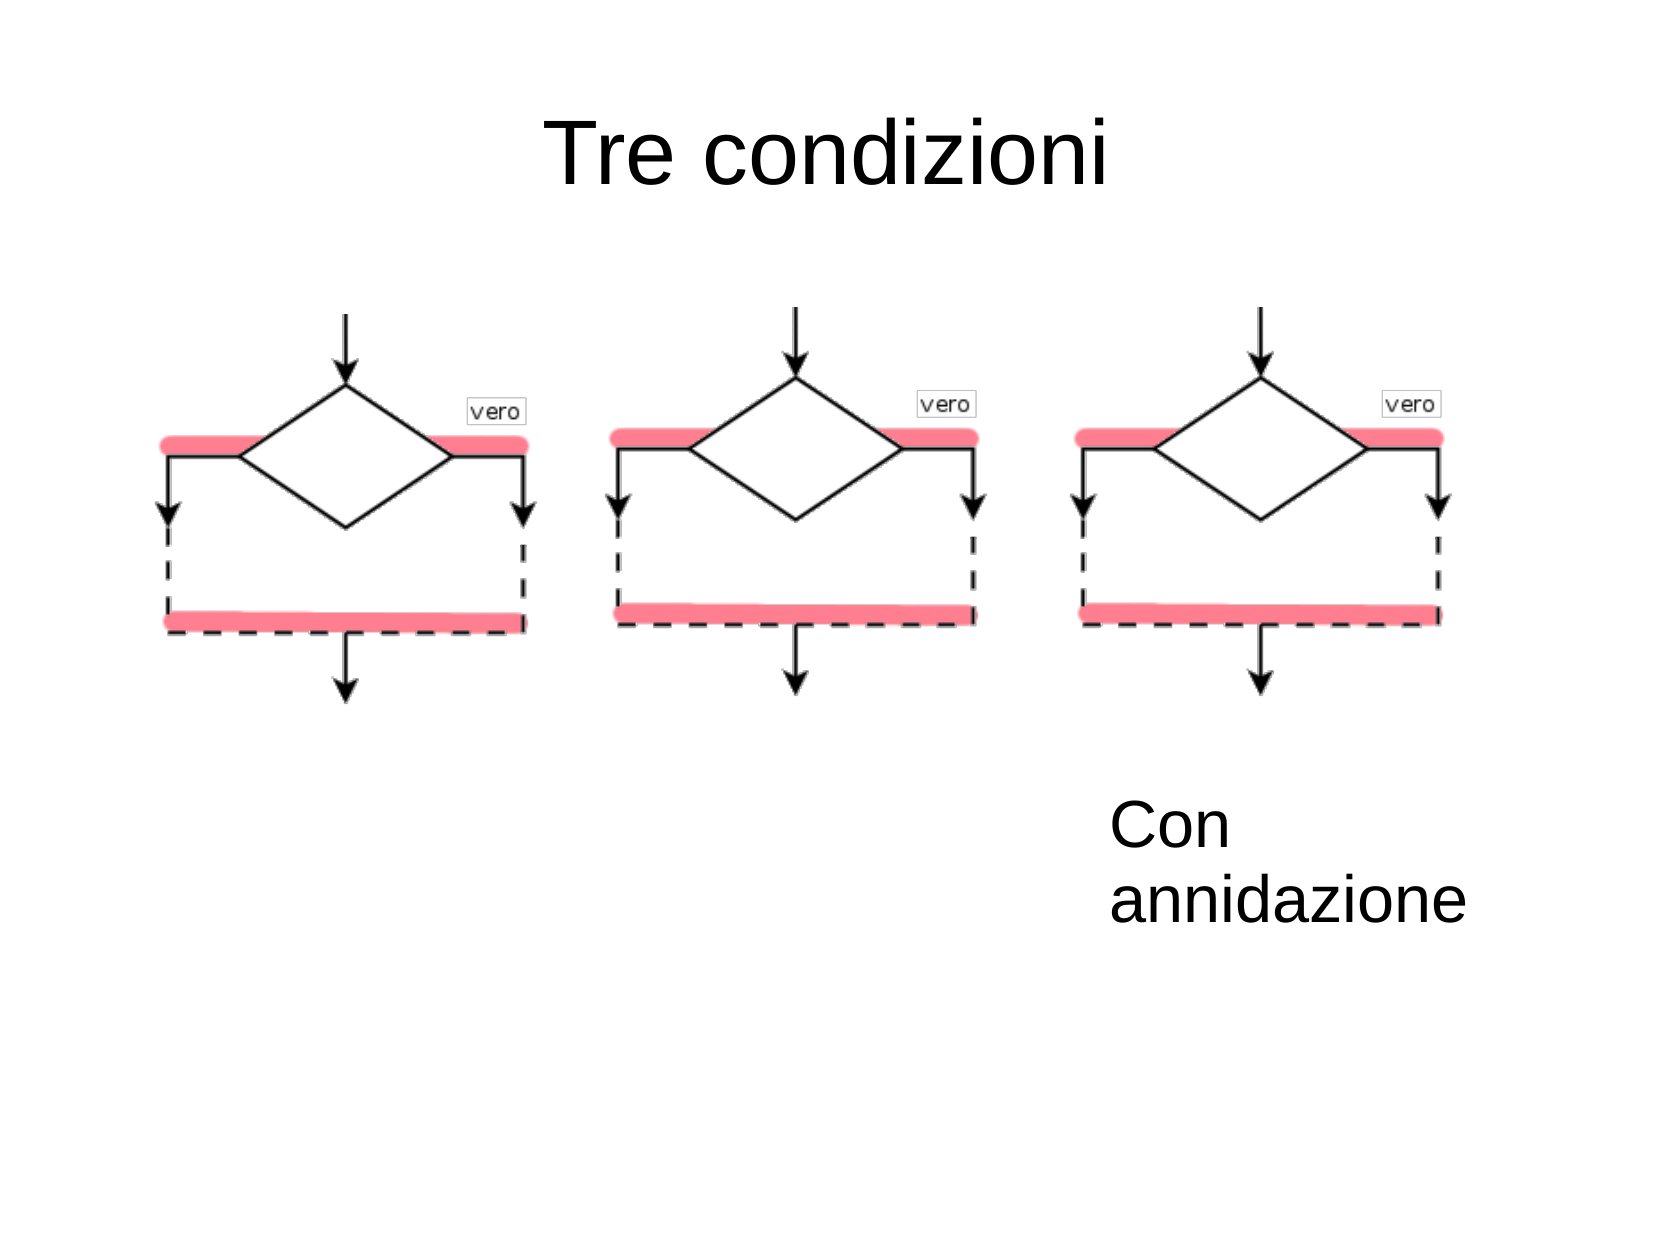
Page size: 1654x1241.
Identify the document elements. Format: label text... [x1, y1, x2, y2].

text_box Con annidazione [1095, 780, 1621, 945]
picture [120, 307, 1021, 713]
title Tre condizioni [82, 49, 1571, 257]
picture [1035, 307, 1486, 706]
